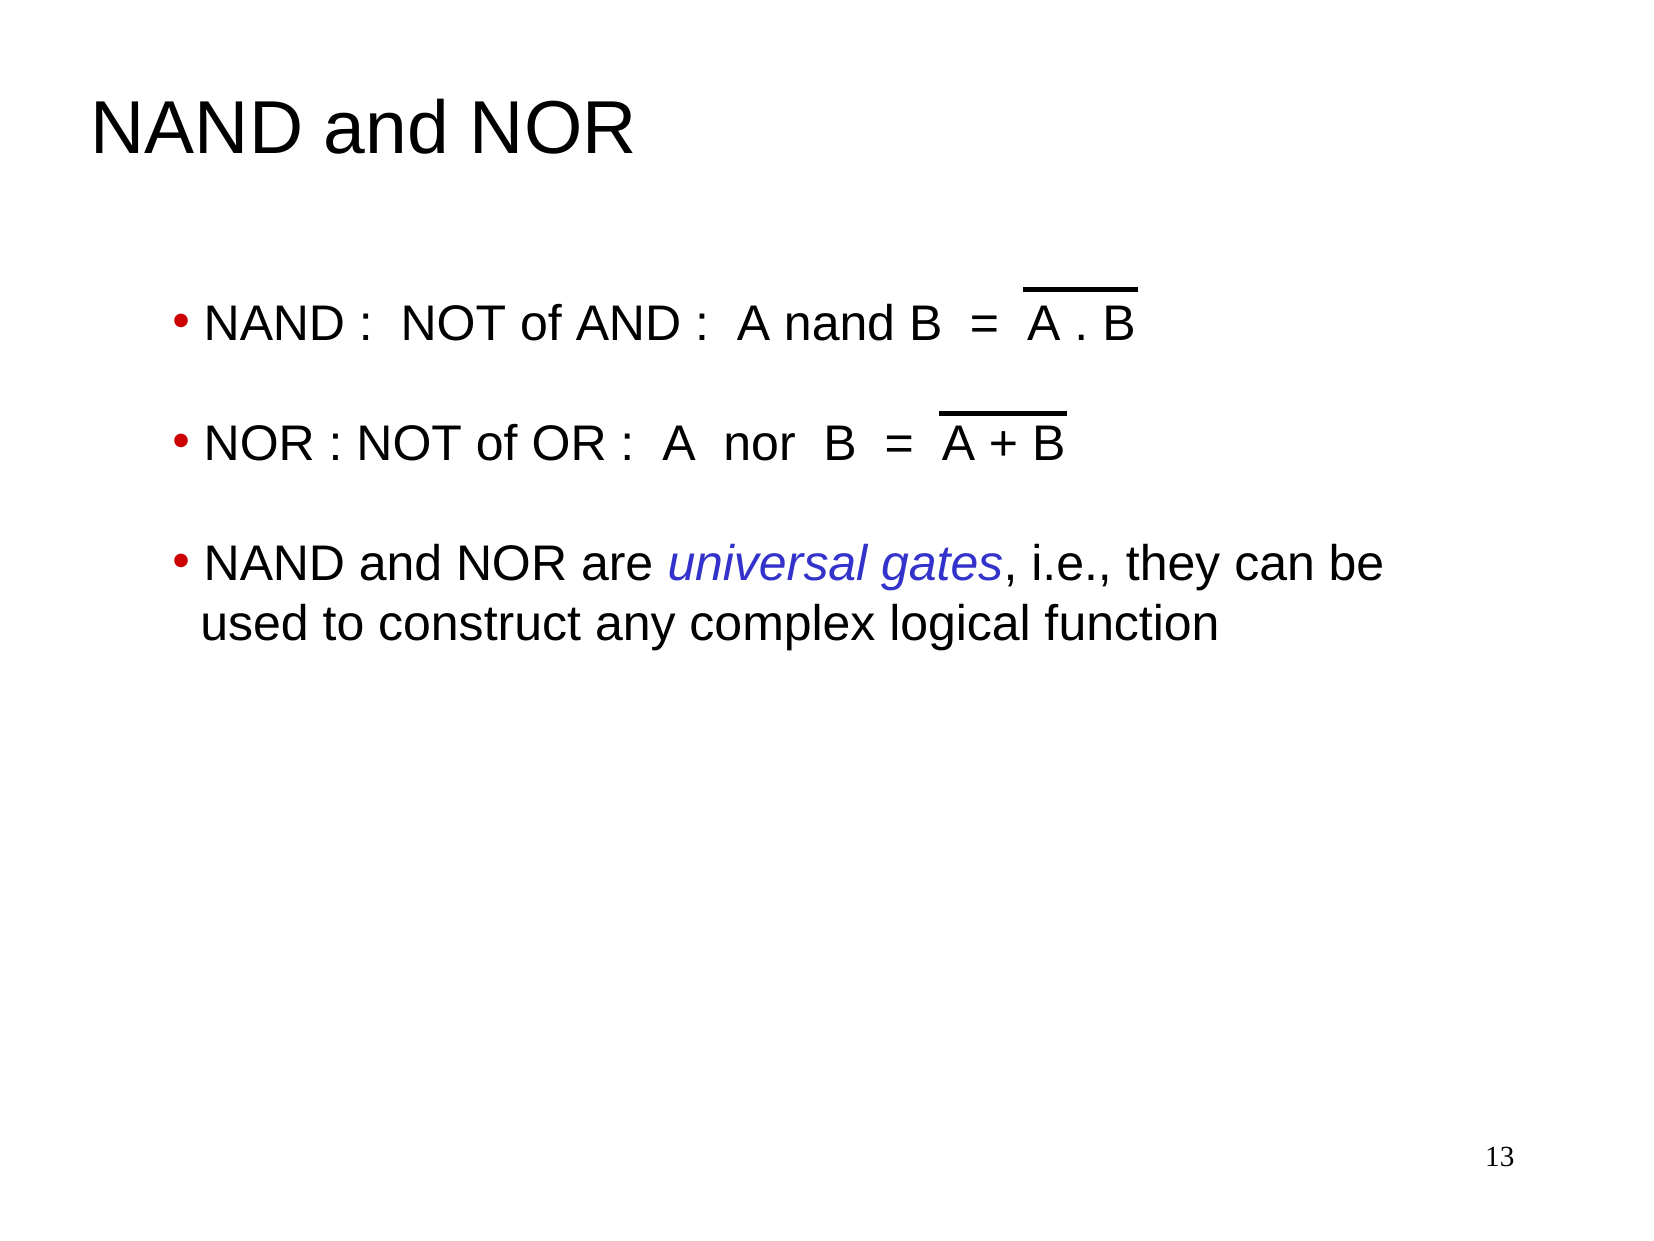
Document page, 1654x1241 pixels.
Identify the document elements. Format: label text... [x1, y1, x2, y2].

text_box NAND : NOT of AND : A nand B = A . B NOR : NOT of OR : A nor B = A + B NAND and NOR are universal gates, i.e., they can be used to construct any complex logical function [157, 282, 1400, 659]
text_box <number> [1184, 1129, 1530, 1213]
text_box NAND and NOR [75, 71, 652, 177]
